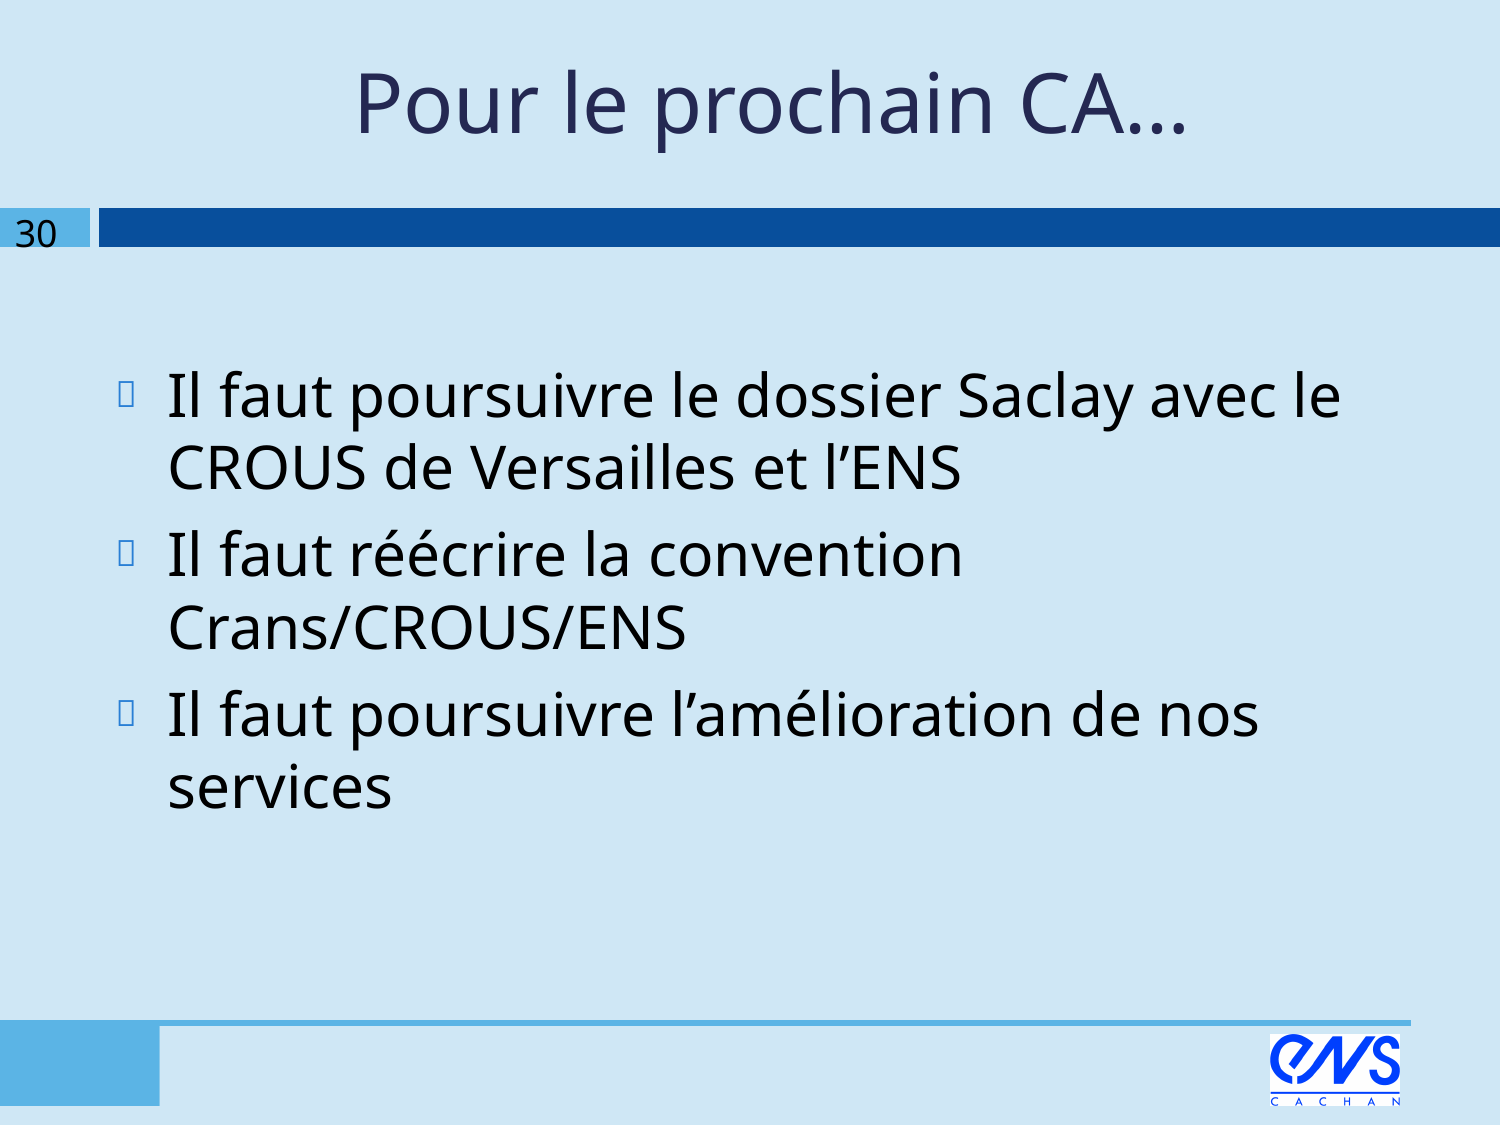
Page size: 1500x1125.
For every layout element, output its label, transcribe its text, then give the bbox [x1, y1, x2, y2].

list Il faut poursuivre le dossier Saclay avec le CROUS de Versailles et l’ENS Il faut réécrire la convention Crans/CROUS/ENS Il faut poursuivre l’amélioration de nos services [100, 262, 1438, 1000]
slide_number <numéro> [0, 202, 88, 243]
picture [1270, 1034, 1400, 1106]
picture [51, 208, 1500, 247]
picture [0, 243, 17, 247]
title Pour le prochain CA… [106, 42, 1438, 212]
picture [28, 243, 43, 247]
